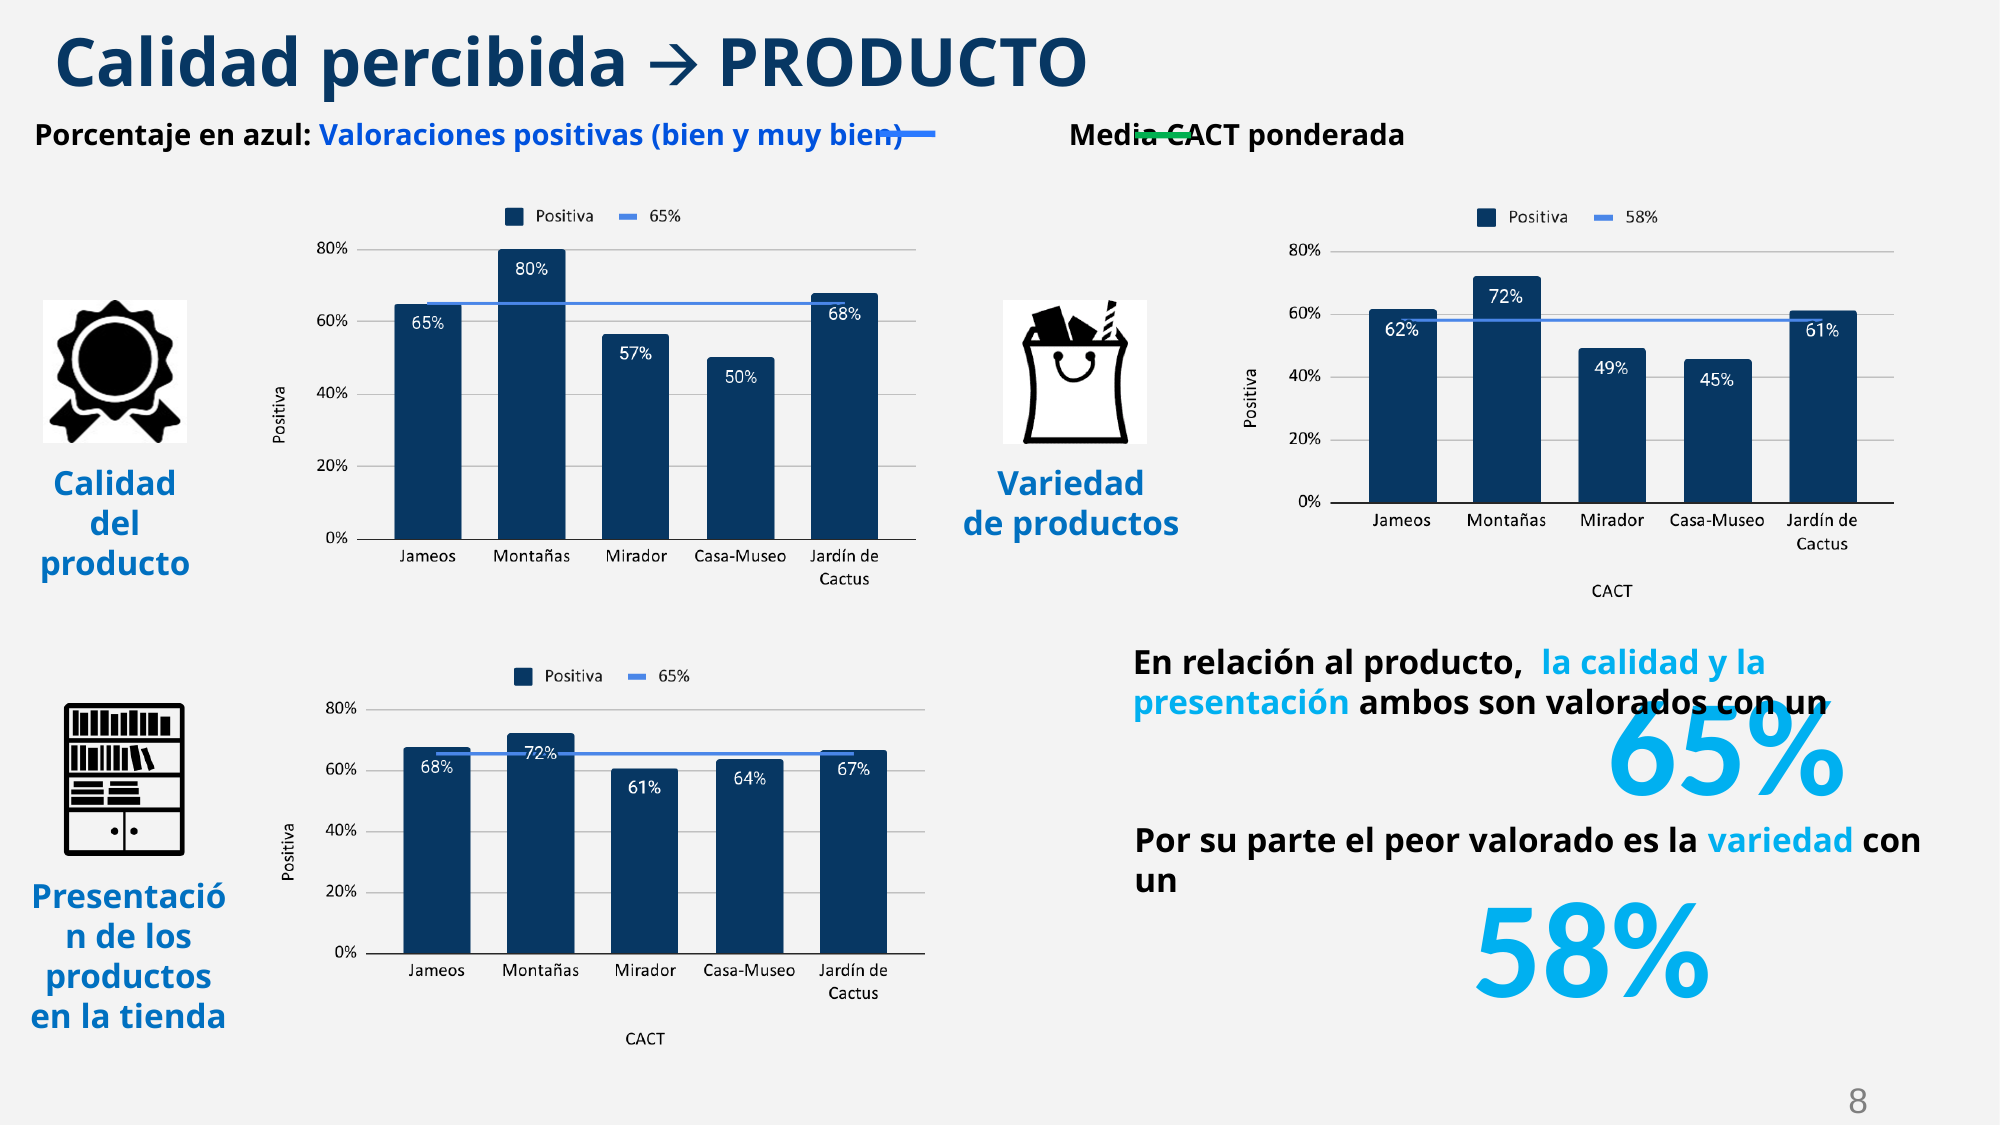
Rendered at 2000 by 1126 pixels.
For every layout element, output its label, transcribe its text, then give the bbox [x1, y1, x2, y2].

picture [1219, 186, 1915, 624]
text_box Porcentaje en azul: Valoraciones positivas (bien y muy bien) Media CACT ponderada [19, 109, 1988, 158]
text_box 65% [1628, 749, 1657, 782]
text_box En relación al producto, la calidad y la presentación ambos son valorados con un [1117, 633, 1924, 730]
text_box Presentación de los productos en la tienda [7, 867, 250, 1045]
text_box Variedad de productos [936, 454, 1211, 551]
text_box 58% [1457, 868, 1886, 1035]
text_box Calidad del producto [0, 454, 232, 551]
slide_number <number> [1419, 1069, 1886, 1126]
picture [47, 703, 201, 856]
picture [43, 300, 187, 444]
text_box 65% [1592, 730, 1881, 811]
text_box Por su parte el peor valorado es la variedad con un [1119, 811, 1953, 868]
picture [249, 186, 936, 610]
text_box Calidad percibida 🡪 PRODUCTO [54, 0, 1126, 109]
picture [258, 646, 945, 1070]
text_box 65% [1763, 730, 1778, 736]
picture [1003, 300, 1147, 444]
